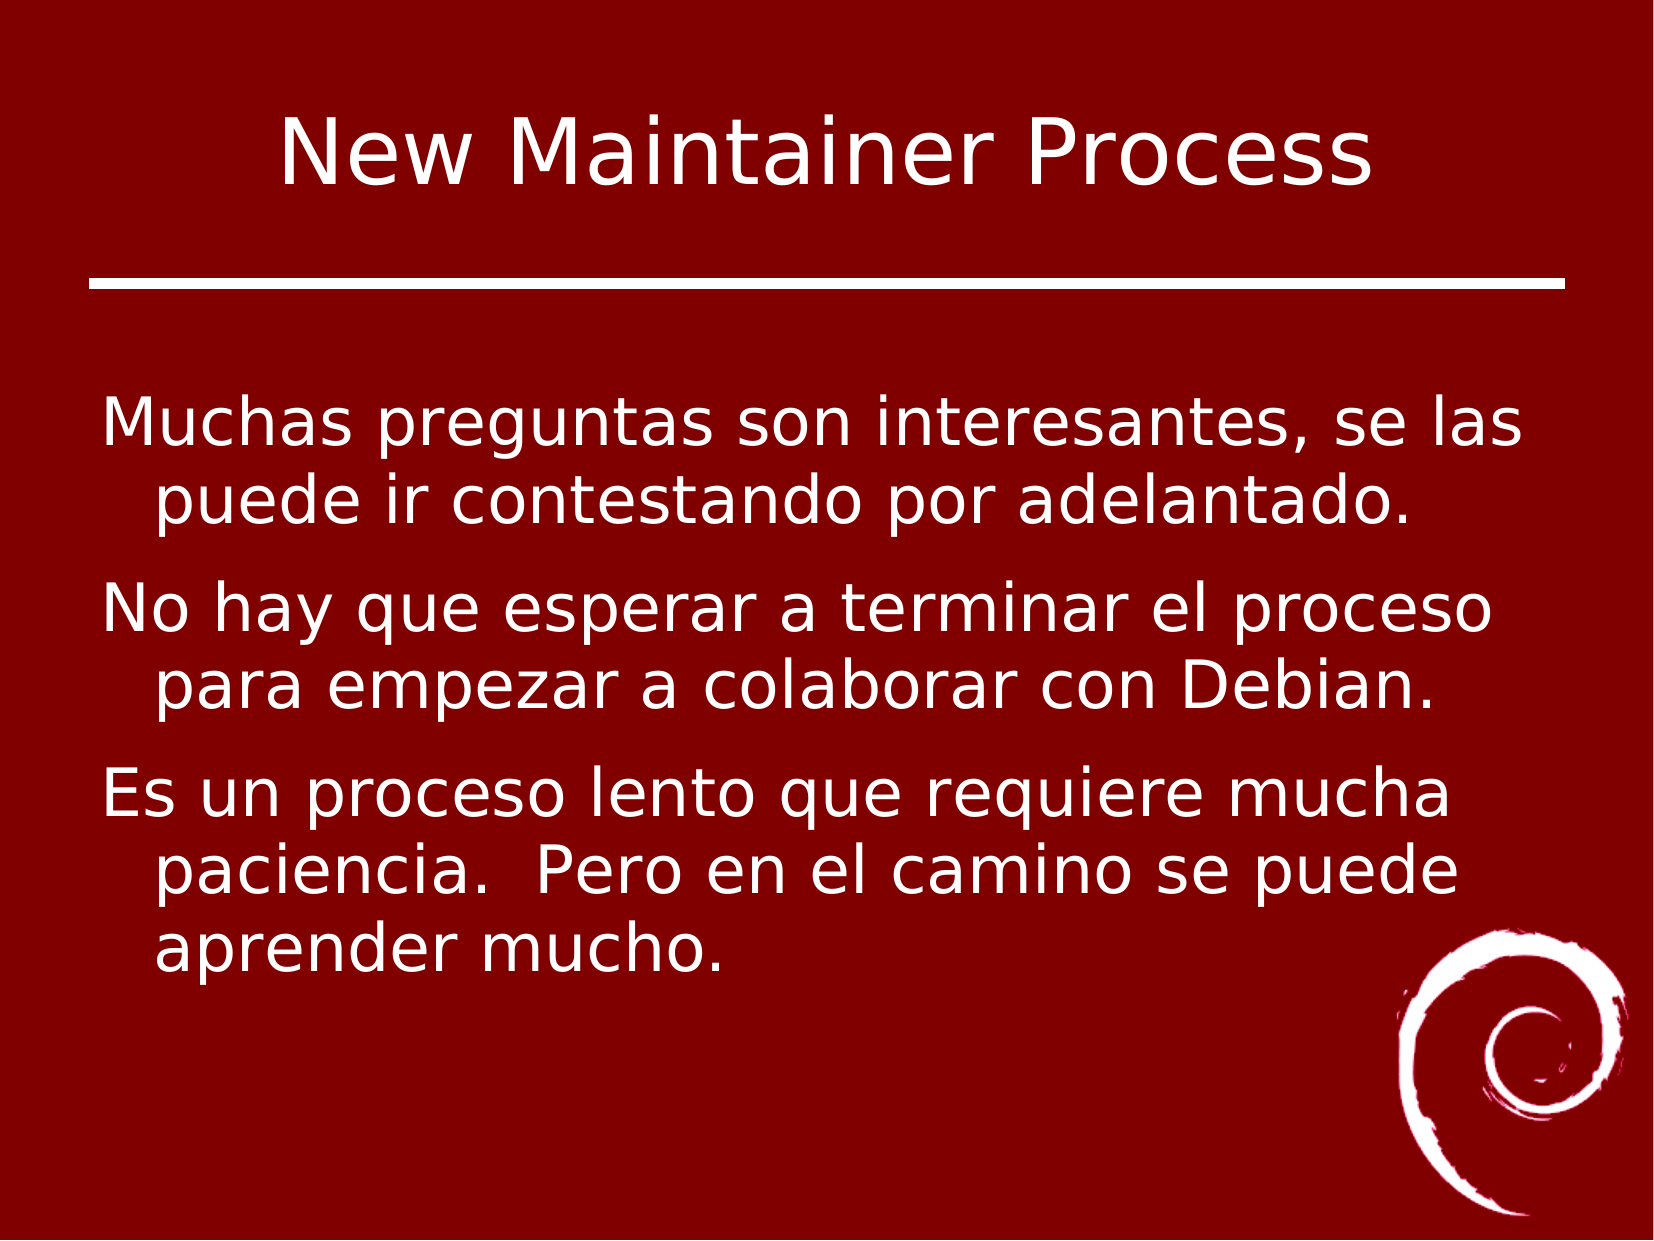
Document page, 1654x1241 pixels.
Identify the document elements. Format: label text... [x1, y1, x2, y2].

picture [1394, 925, 1632, 1218]
title New Maintainer Process [82, 56, 1571, 250]
list Muchas preguntas son interesantes, se las puede ir contestando por adelantado. No hay que esperar a terminar el proceso para empezar a colaborar con Debian. Es un proceso lento que requiere mucha paciencia. Pero en el camino se puede aprender mucho. [82, 383, 1571, 1094]
